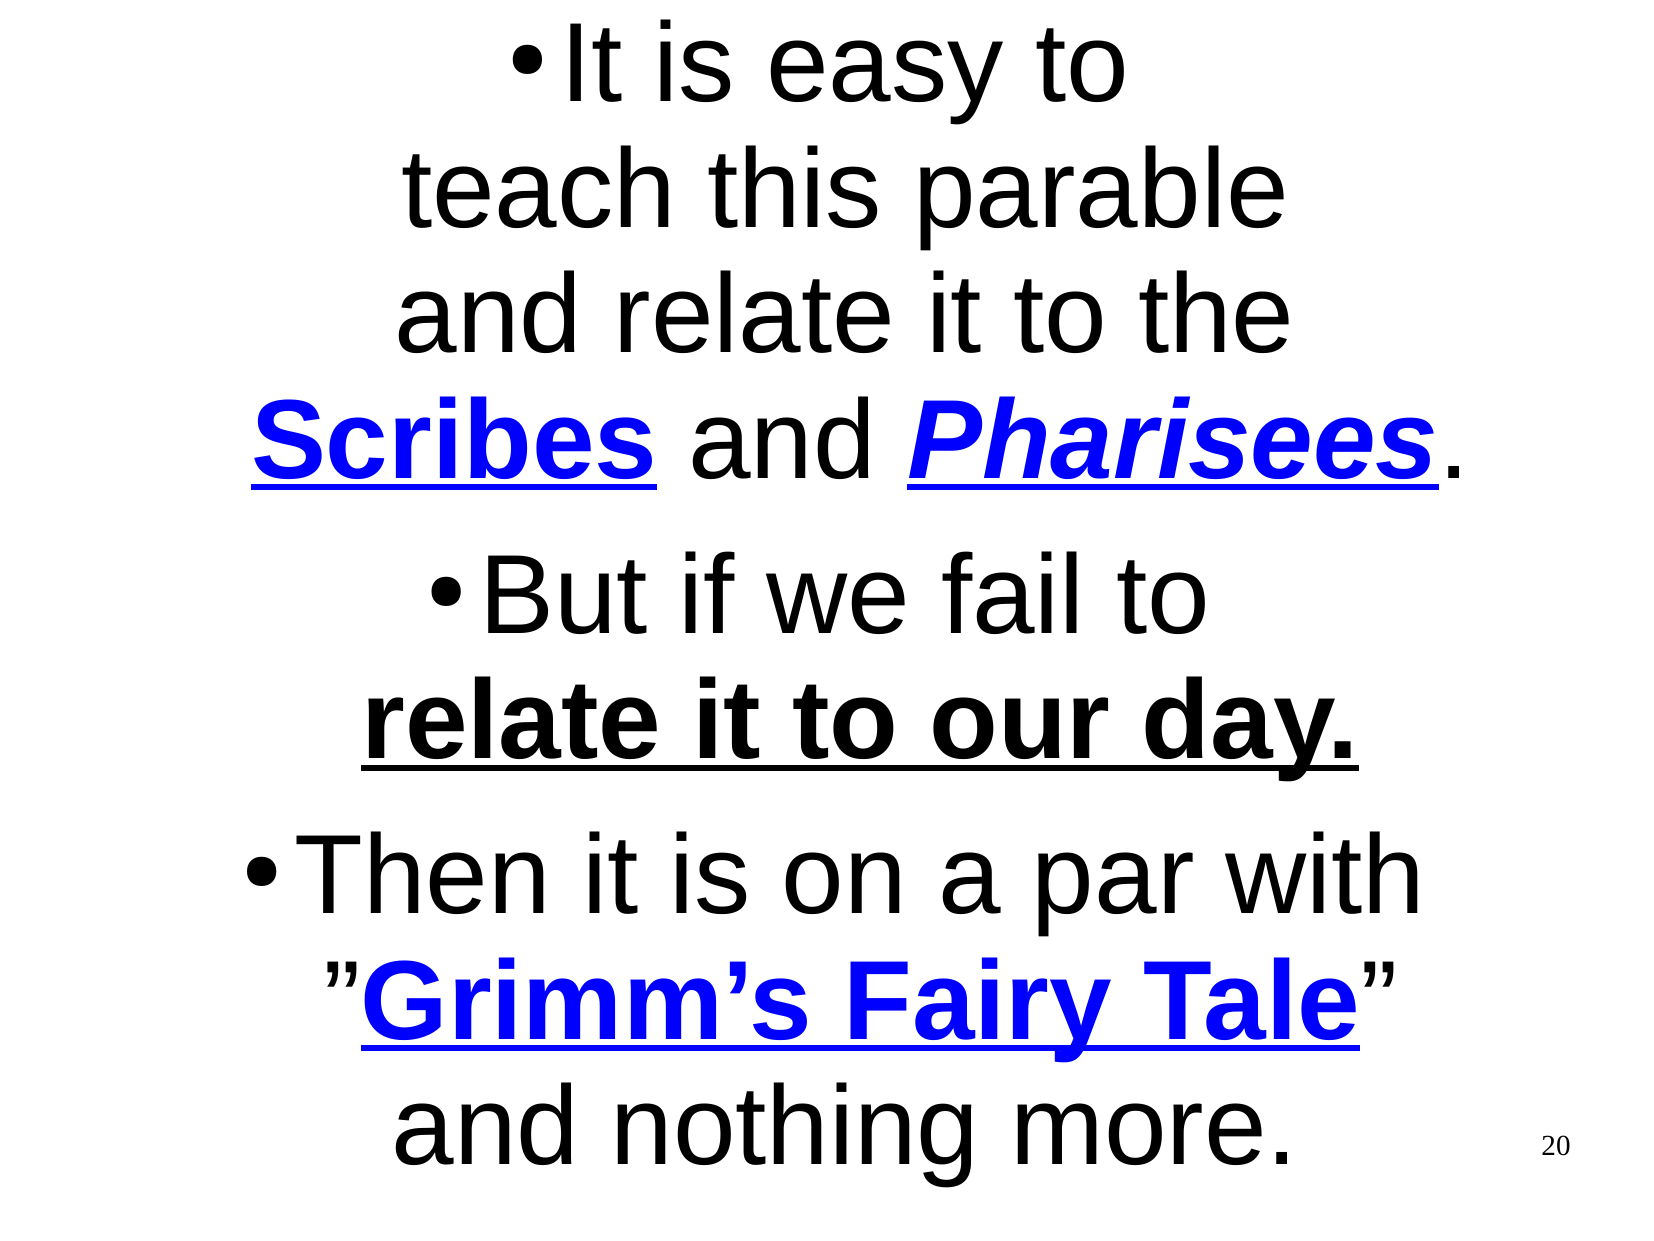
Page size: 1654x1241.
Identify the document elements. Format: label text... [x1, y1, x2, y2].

list It is easy to teach this parable and relate it to the Scribes and Pharisees. But if we fail to relate it to our day. Then it is on a par with ”Grimm’s Fairy Tale” and nothing more. [0, 0, 1651, 1238]
